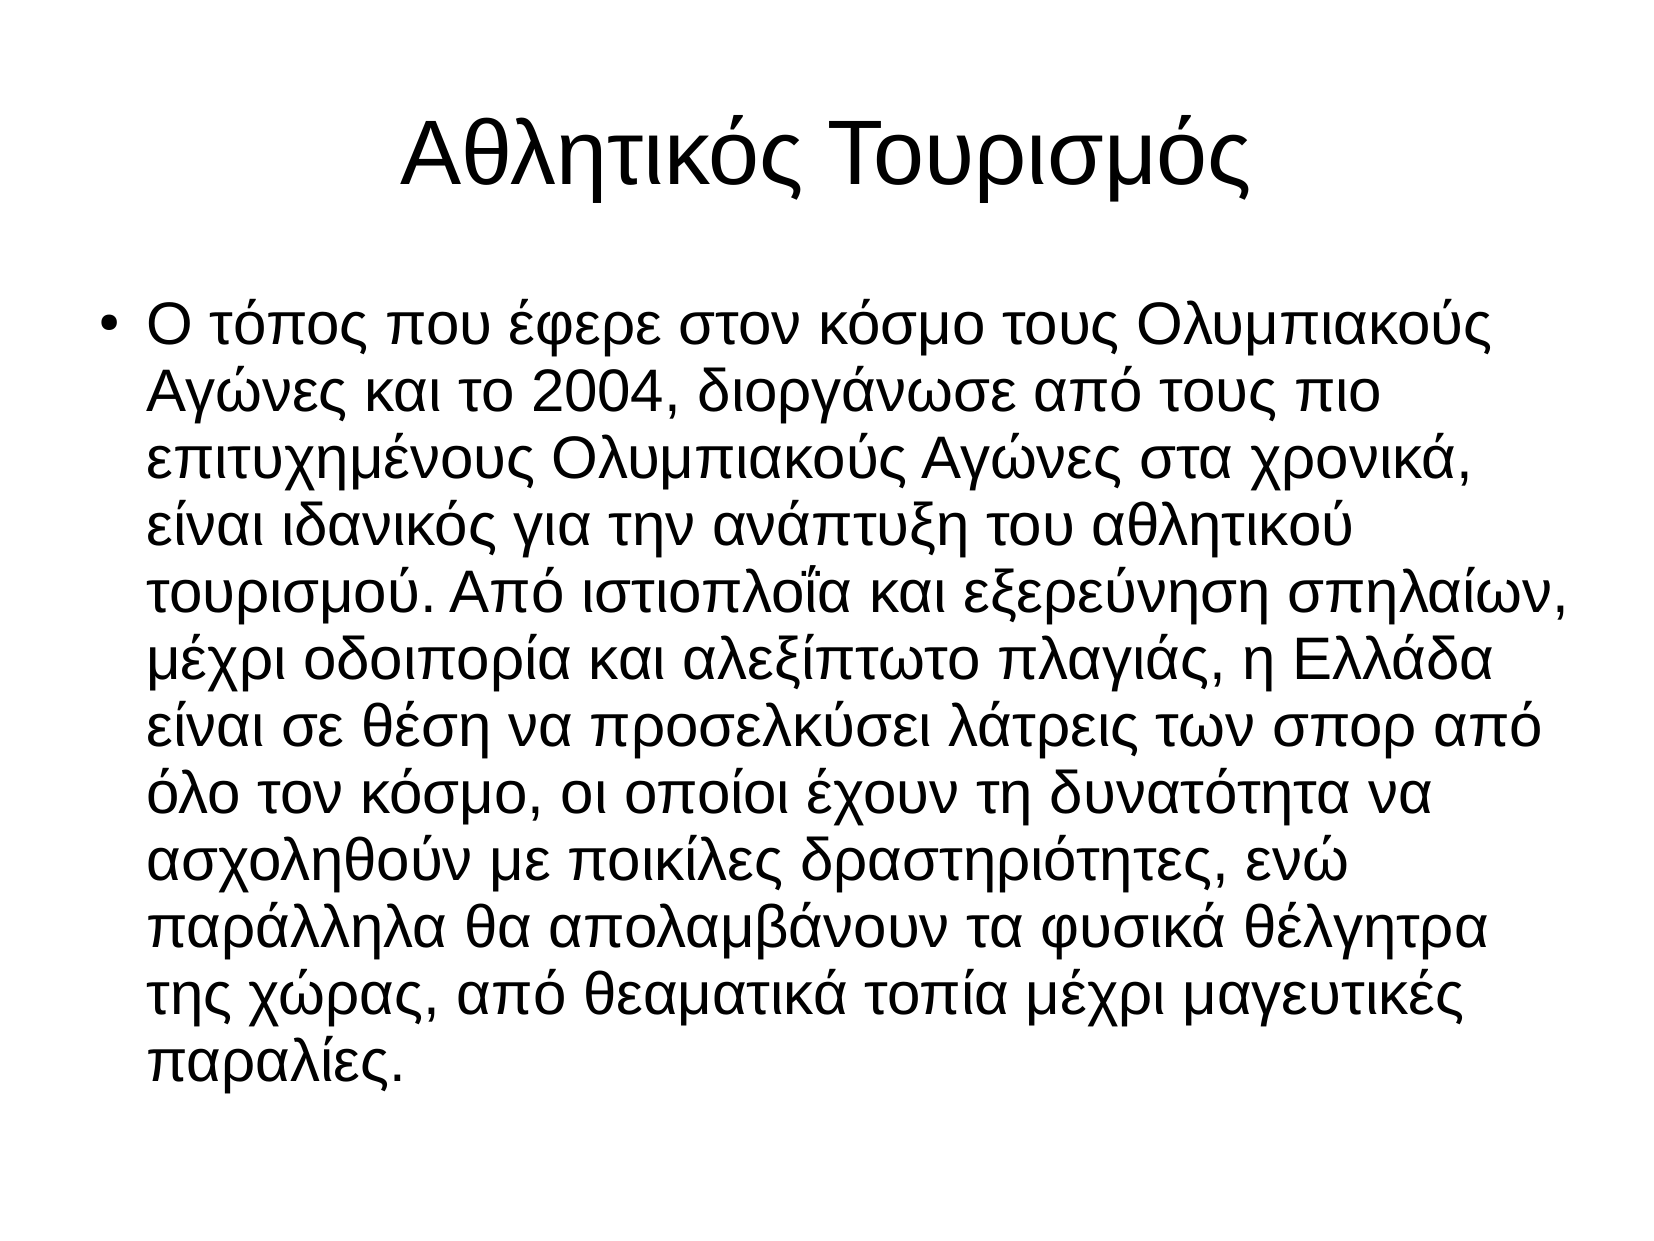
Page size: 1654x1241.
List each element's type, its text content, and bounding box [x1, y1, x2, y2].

title Αθλητικός Τουρισμός [82, 49, 1571, 257]
list Ο τόπος που έφερε στον κόσμο τους Ολυμπιακούς Αγώνες και το 2004, διοργάνωσε από τους πιο επιτυχημένους Ολυμπιακούς Αγώνες στα χρονικά, είναι ιδανικός για την ανάπτυξη του αθλητικού τουρισμού. Από ιστιοπλοΐα και εξερεύνηση σπηλαίων, μέχρι οδοιπορία και αλεξίπτωτο πλαγιάς, η Ελλάδα είναι σε θέση να προσελκύσει λάτρεις των σπορ από όλο τον κόσμο, οι οποίοι έχουν τη δυνατότητα να ασχοληθούν με ποικίλες δραστηριότητες, ενώ παράλληλα θα απολαμβάνουν τα φυσικά θέλγητρα της χώρας, από θεαματικά τοπία μέχρι μαγευτικές παραλίες. [82, 290, 1571, 1109]
